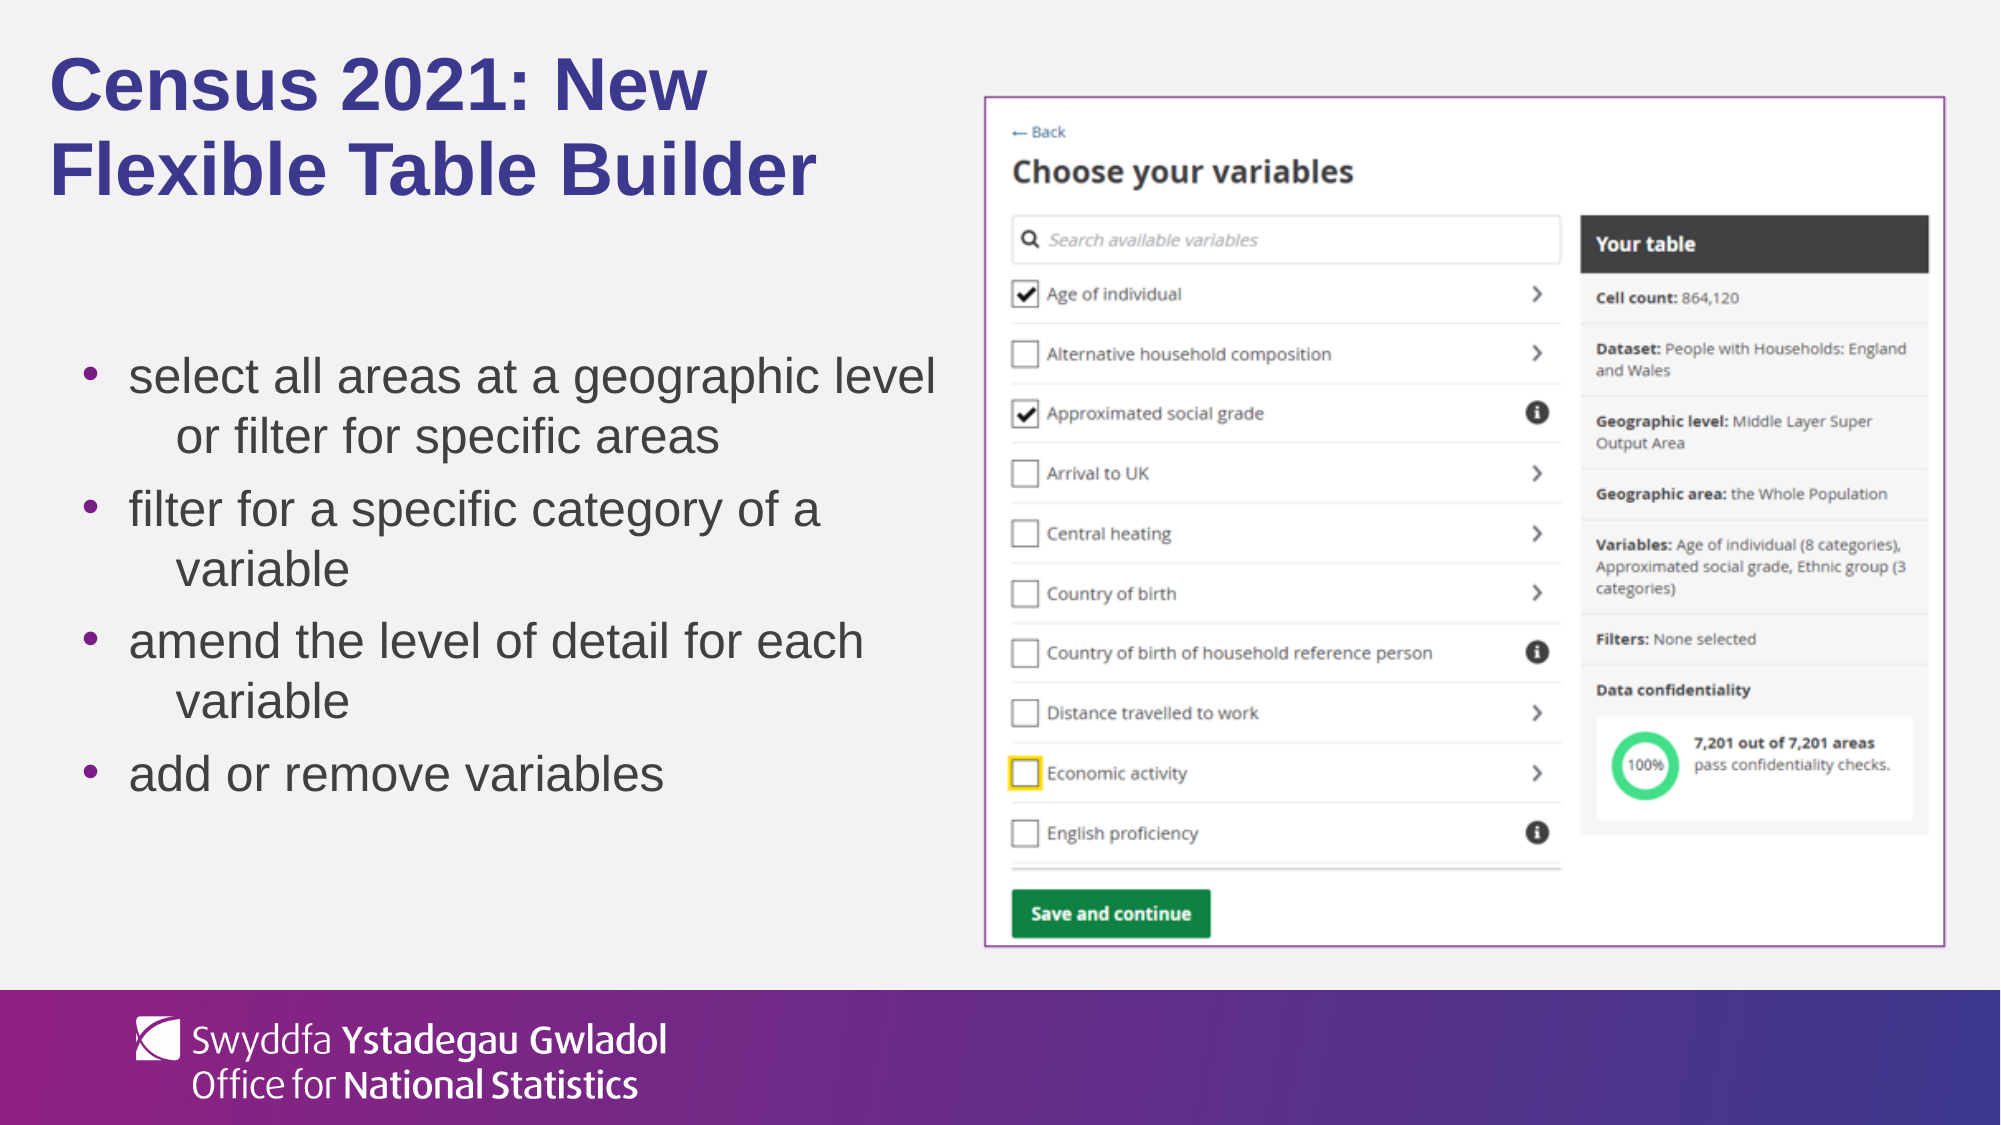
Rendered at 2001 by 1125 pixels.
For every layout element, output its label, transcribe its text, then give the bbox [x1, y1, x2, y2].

text_box select all areas at a geographic level or filter for specific areas filter for a specific category of a variable amend the level of detail for each variable add or remove variables [81, 331, 993, 809]
picture [983, 95, 1947, 949]
title Census 2021: New Flexible Table Builder [49, 41, 848, 215]
